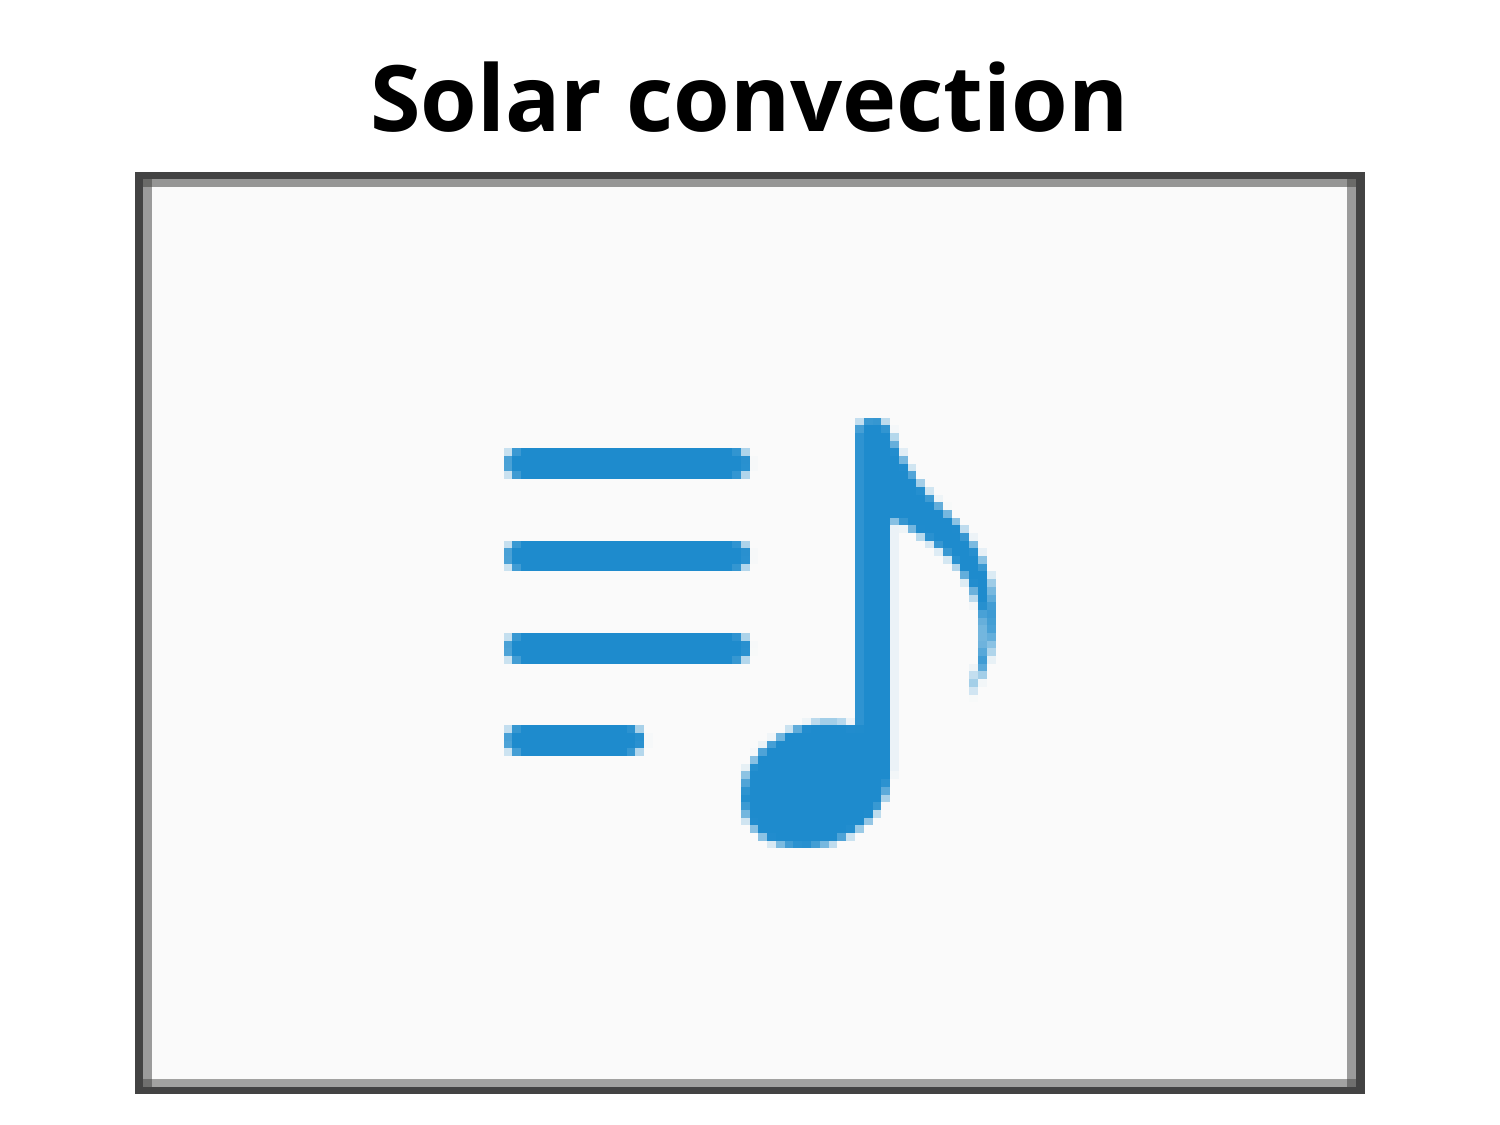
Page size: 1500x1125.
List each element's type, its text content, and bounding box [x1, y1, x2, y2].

text_box [134, 171, 1366, 1096]
title Solar convection [30, 21, 1471, 172]
